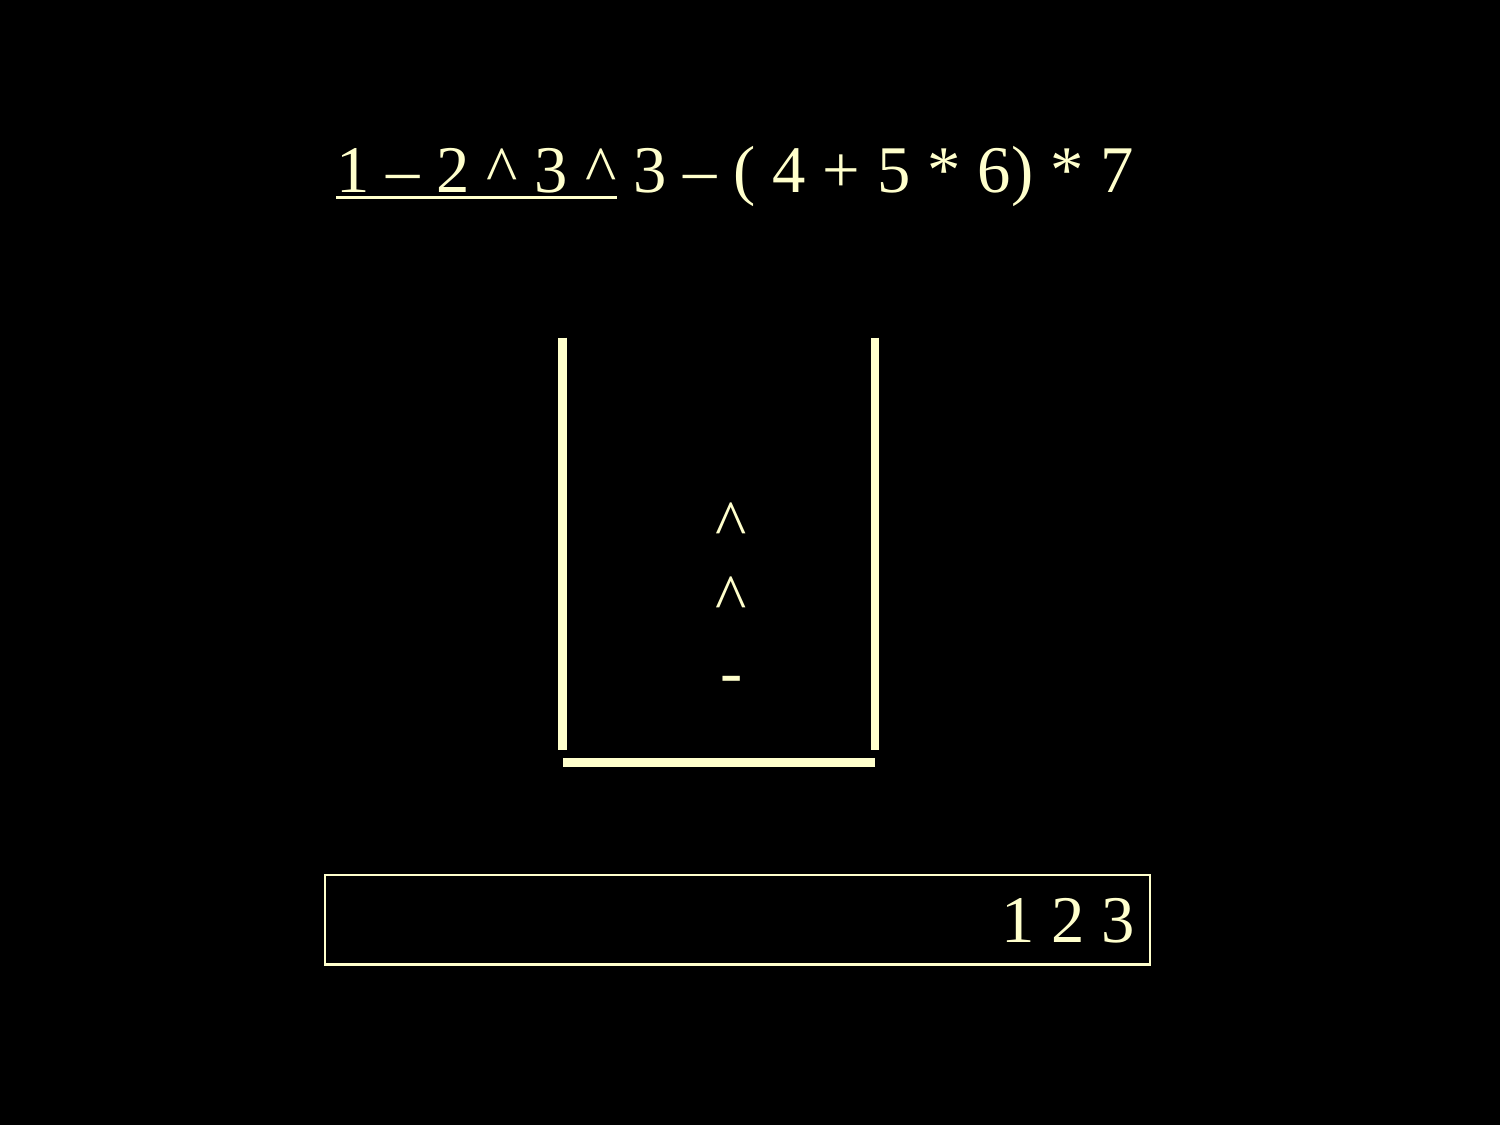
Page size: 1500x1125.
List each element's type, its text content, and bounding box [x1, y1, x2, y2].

text_box 1 2 3 [325, 874, 1150, 965]
text_box ^ ^ - [624, 349, 838, 717]
text_box 1 – 2 ^ 3 ^ 3 – ( 4 + 5 * 6) * 7 [321, 124, 1238, 215]
